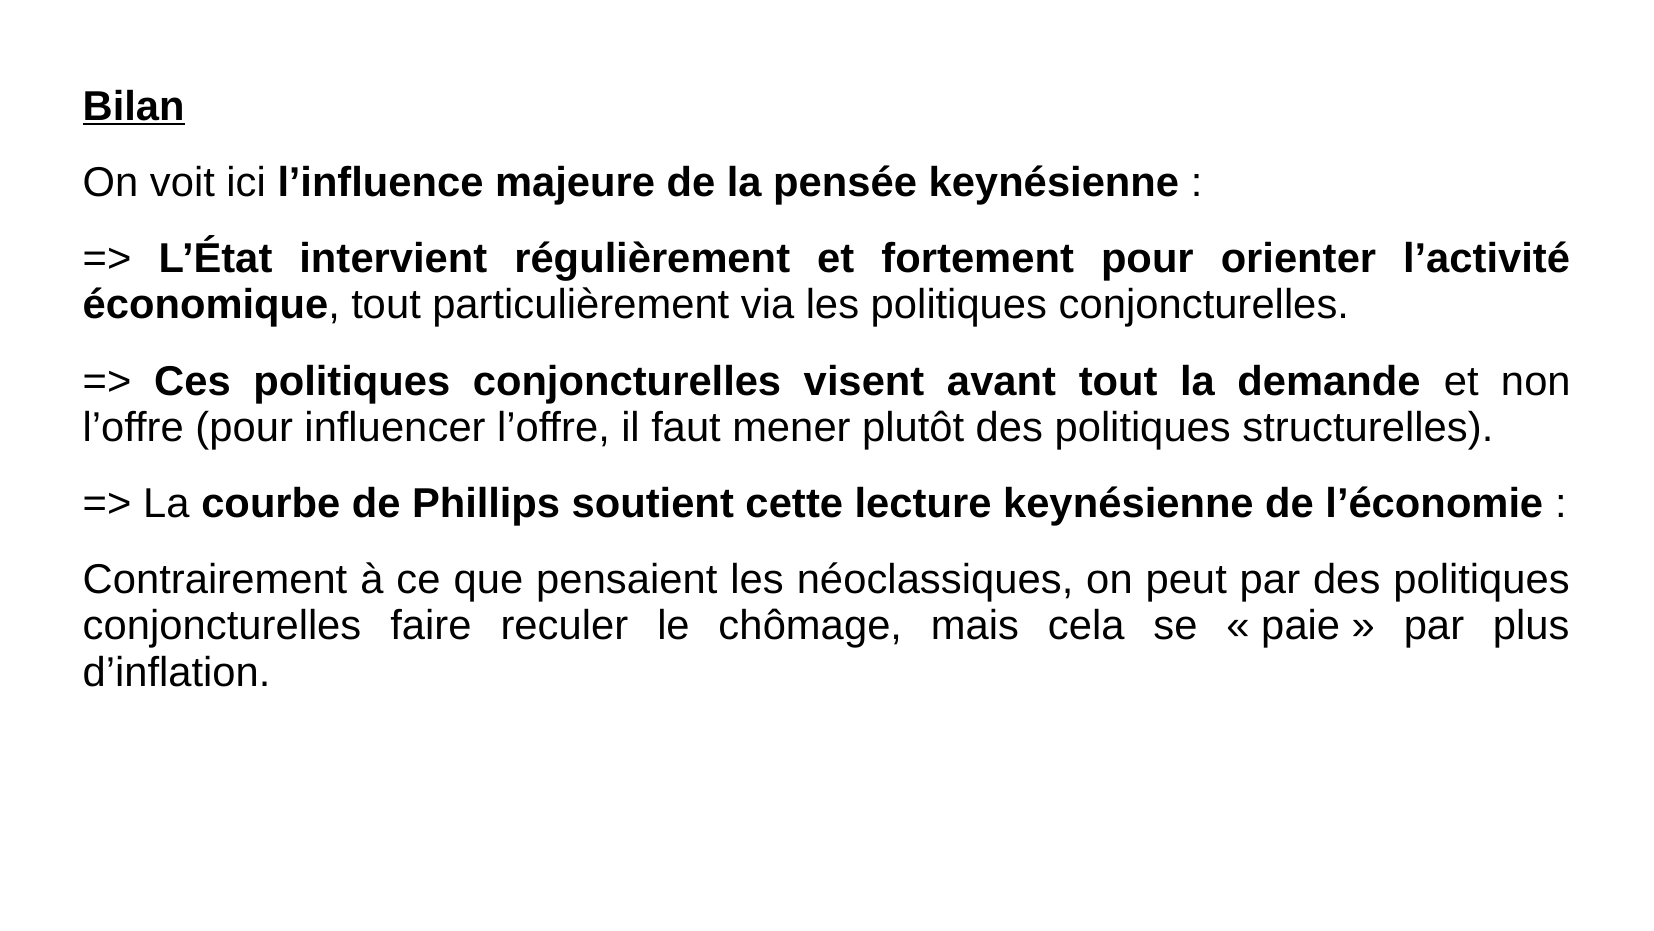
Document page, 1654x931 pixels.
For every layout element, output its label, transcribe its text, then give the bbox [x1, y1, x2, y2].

list Bilan On voit ici l’influence majeure de la pensée keynésienne : => L’État intervient régulièrement et fortement pour orienter l’activité économique, tout particulièrement via les politiques conjoncturelles. => Ces politiques conjoncturelles visent avant tout la demande et non l’offre (pour influencer l’offre, il faut mener plutôt des politiques structurelles). => La courbe de Phillips soutient cette lecture keynésienne de l’économie : Contrairement à ce que pensaient les néoclassiques, on peut par des politiques conjoncturelles faire reculer le chômage, mais cela se « paie » par plus d’inflation. [82, 82, 1571, 863]
